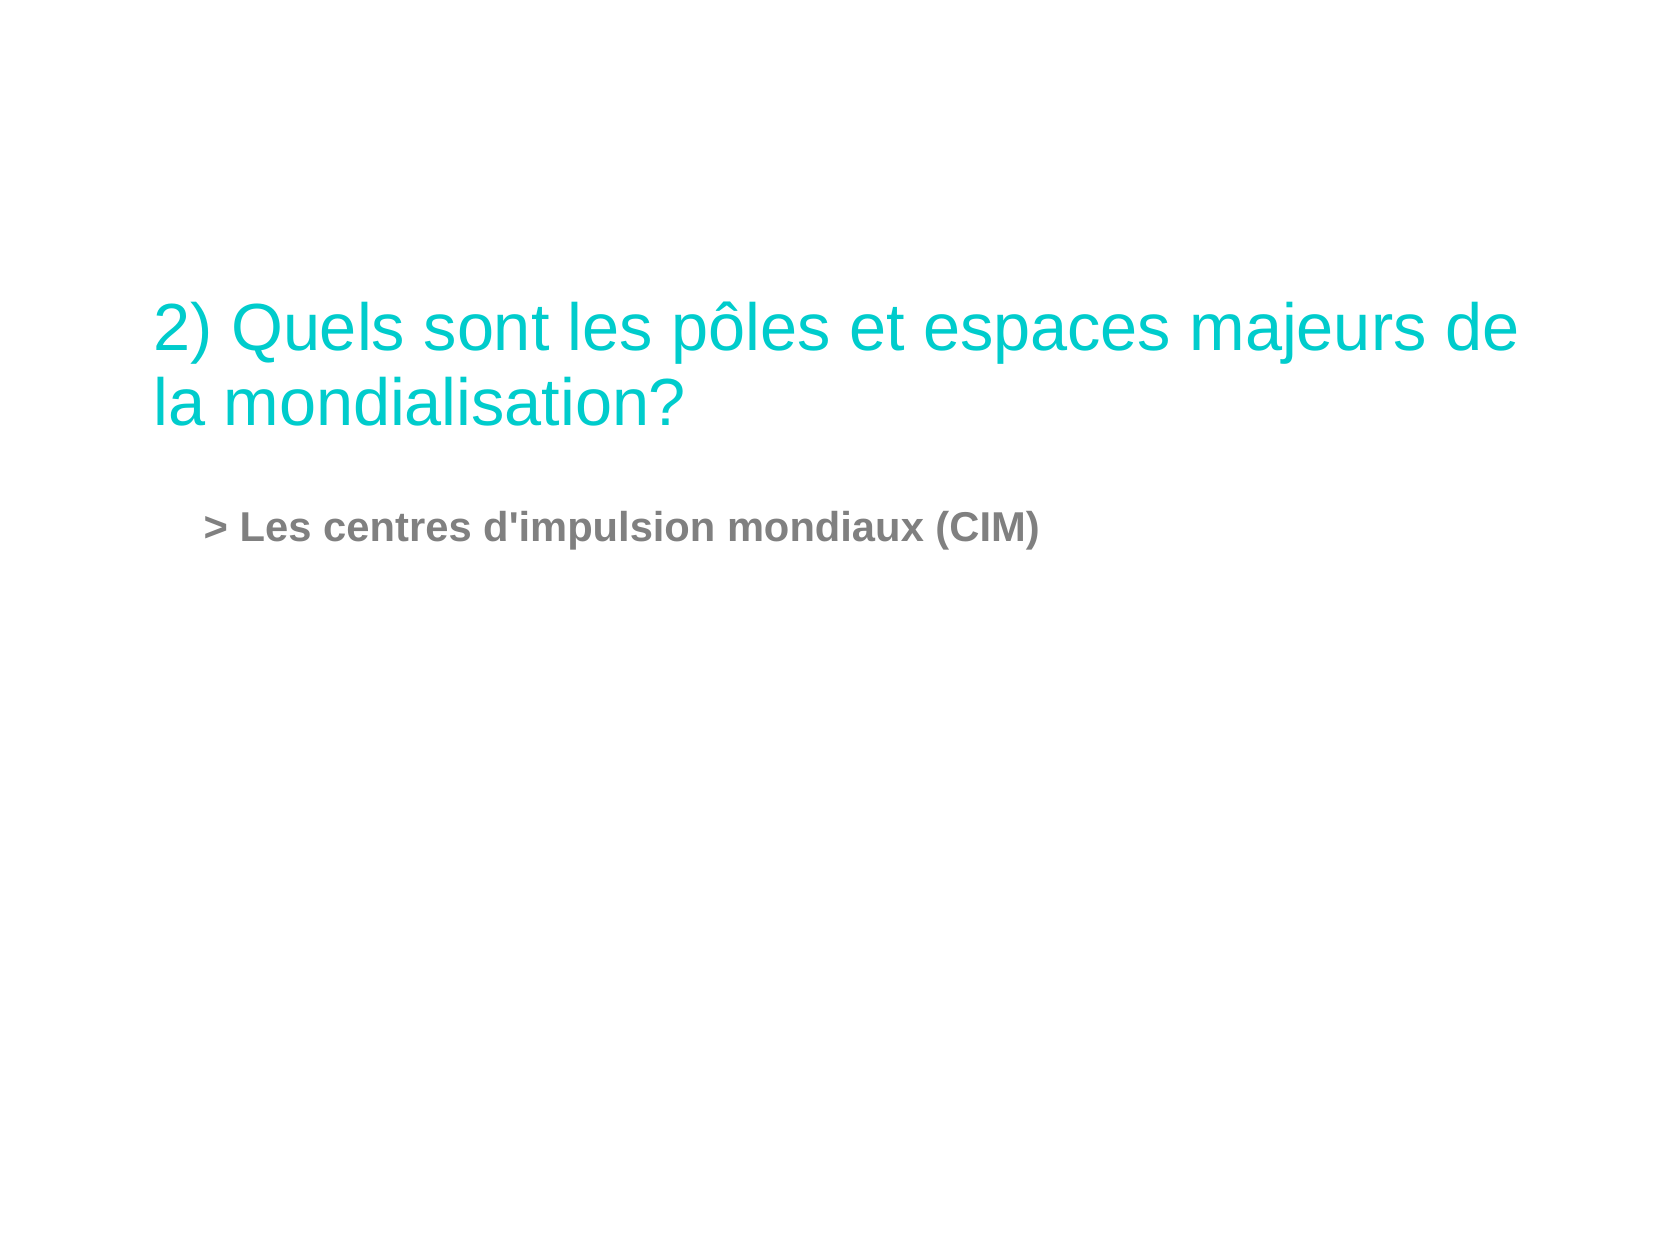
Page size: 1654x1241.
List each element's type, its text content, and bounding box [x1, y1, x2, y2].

text_box > Les centres d'impulsion mondiaux (CIM) [188, 496, 1056, 559]
list 2) Quels sont les pôles et espaces majeurs de la mondialisation? [82, 290, 1571, 1109]
